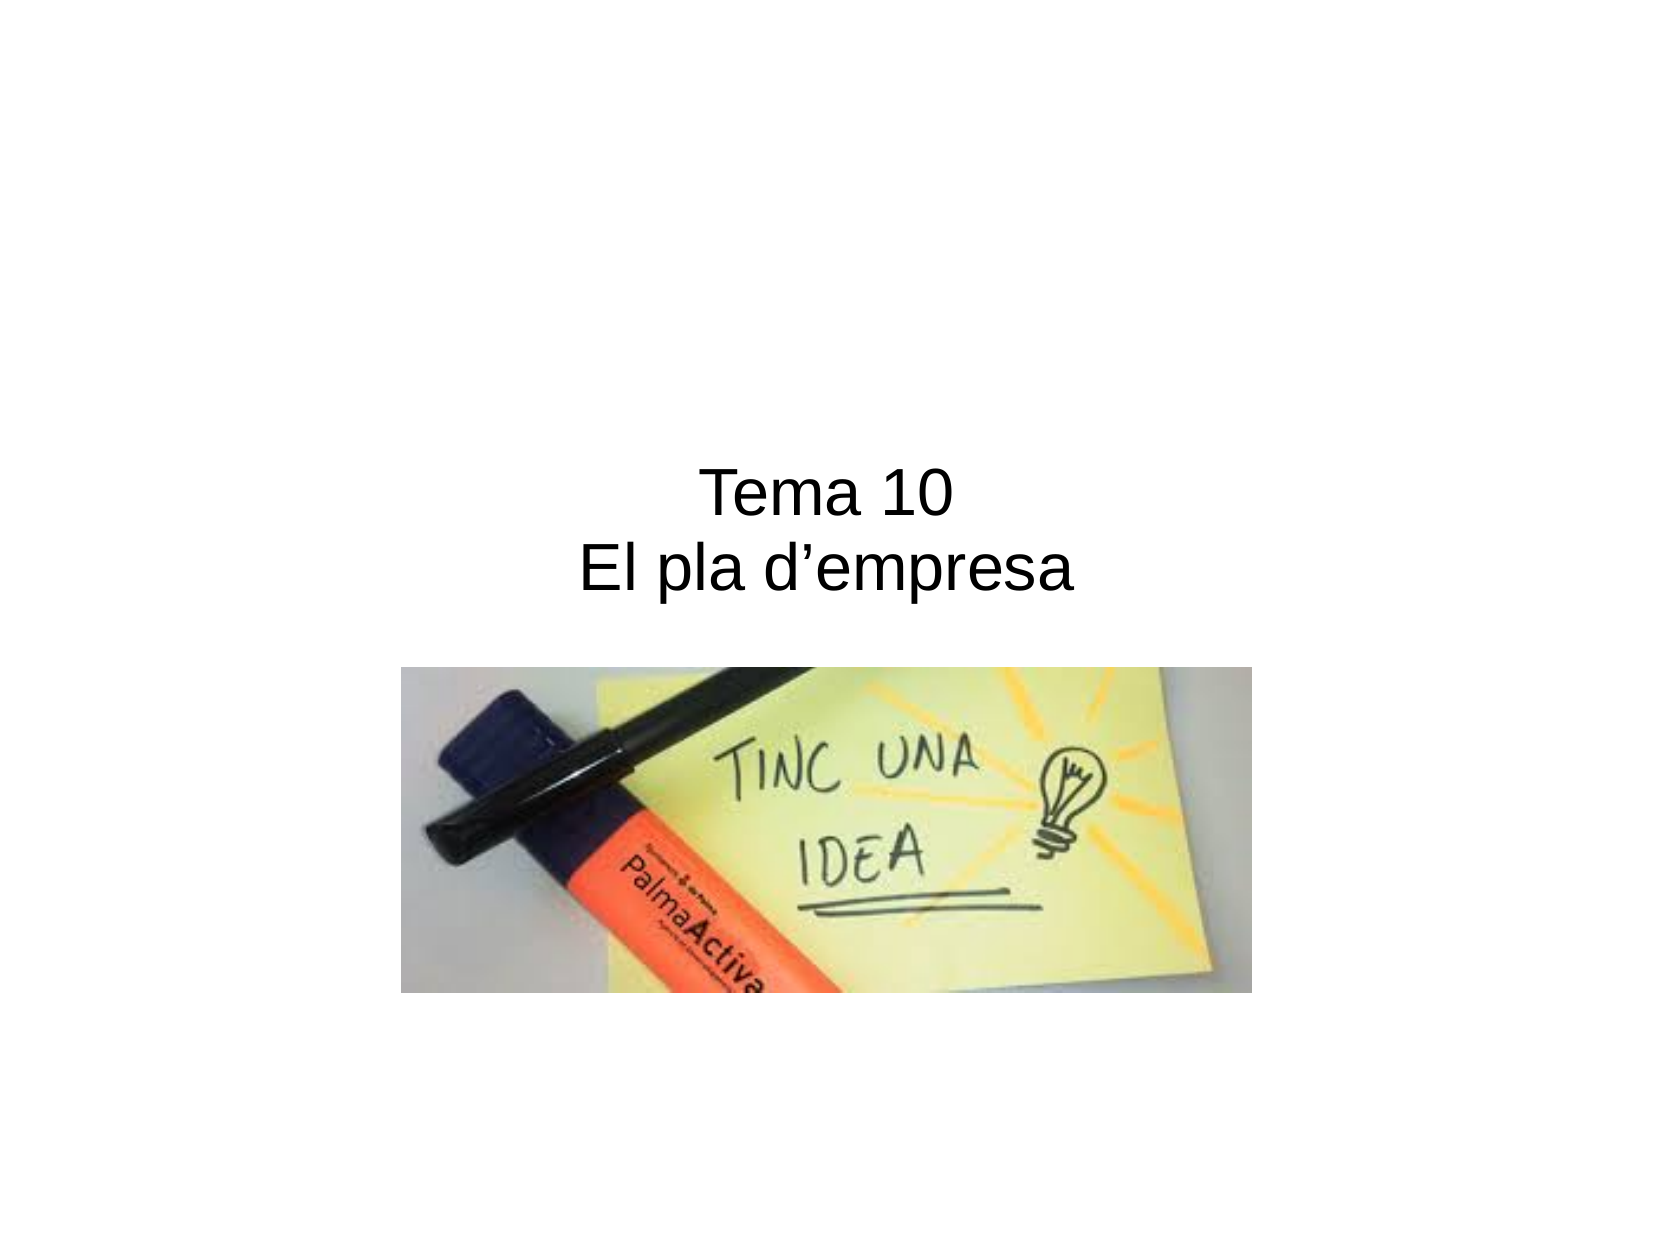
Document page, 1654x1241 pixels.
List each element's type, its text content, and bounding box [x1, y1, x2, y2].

subtitle Tema 10 El pla d’empresa [82, 49, 1571, 1010]
picture [401, 667, 1252, 993]
